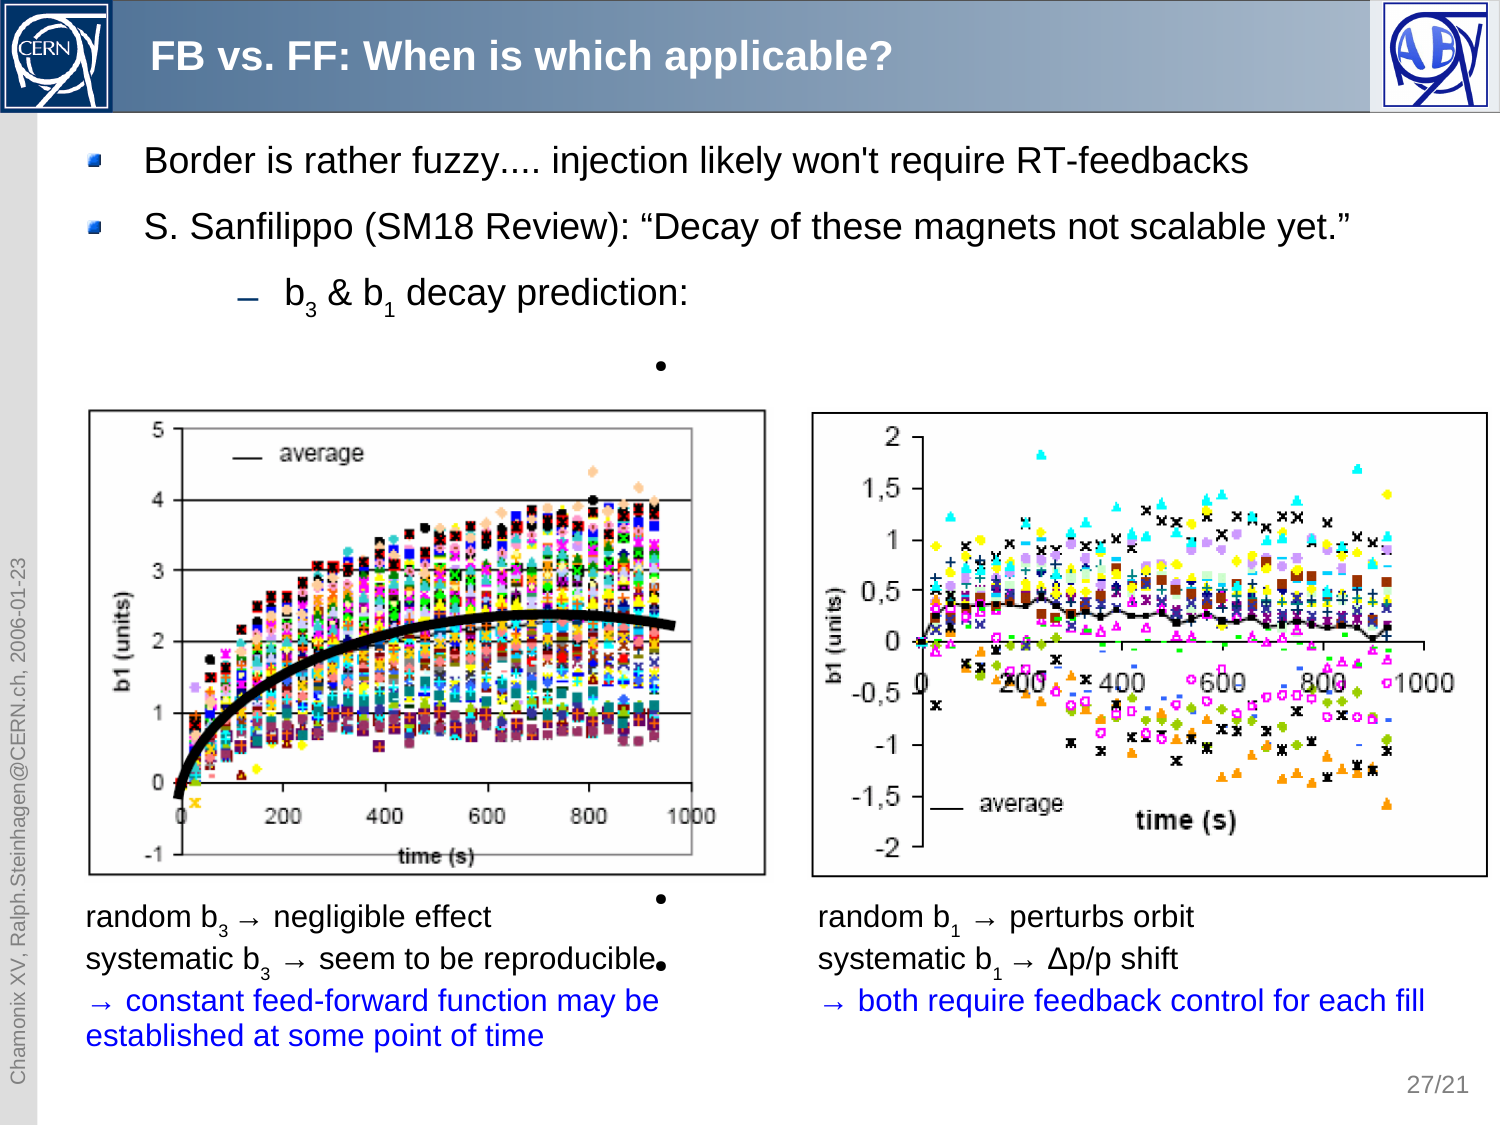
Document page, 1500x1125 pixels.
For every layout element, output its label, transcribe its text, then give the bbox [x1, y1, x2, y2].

title FB vs. FF: When is which applicable? [150, 0, 1201, 113]
list Border is rather fuzzy.... injection likely won't require RT-feedbacks S. Sanfilippo (SM18 Review): “Decay of these magnets not scalable yet.” b3 & b1 decay prediction: [87, 137, 1438, 1030]
picture [1382, 1, 1489, 108]
text_box random b3 → negligible effect systematic b3 → seem to be reproducible → constant feed-forward function may be established at some point of time [70, 891, 768, 1061]
text_box random b1 → perturbs orbit systematic b1 → Δp/p shift → both require feedback control for each fill [803, 891, 1442, 1026]
picture [807, 407, 1492, 880]
picture [84, 407, 774, 883]
picture [0, 0, 113, 113]
